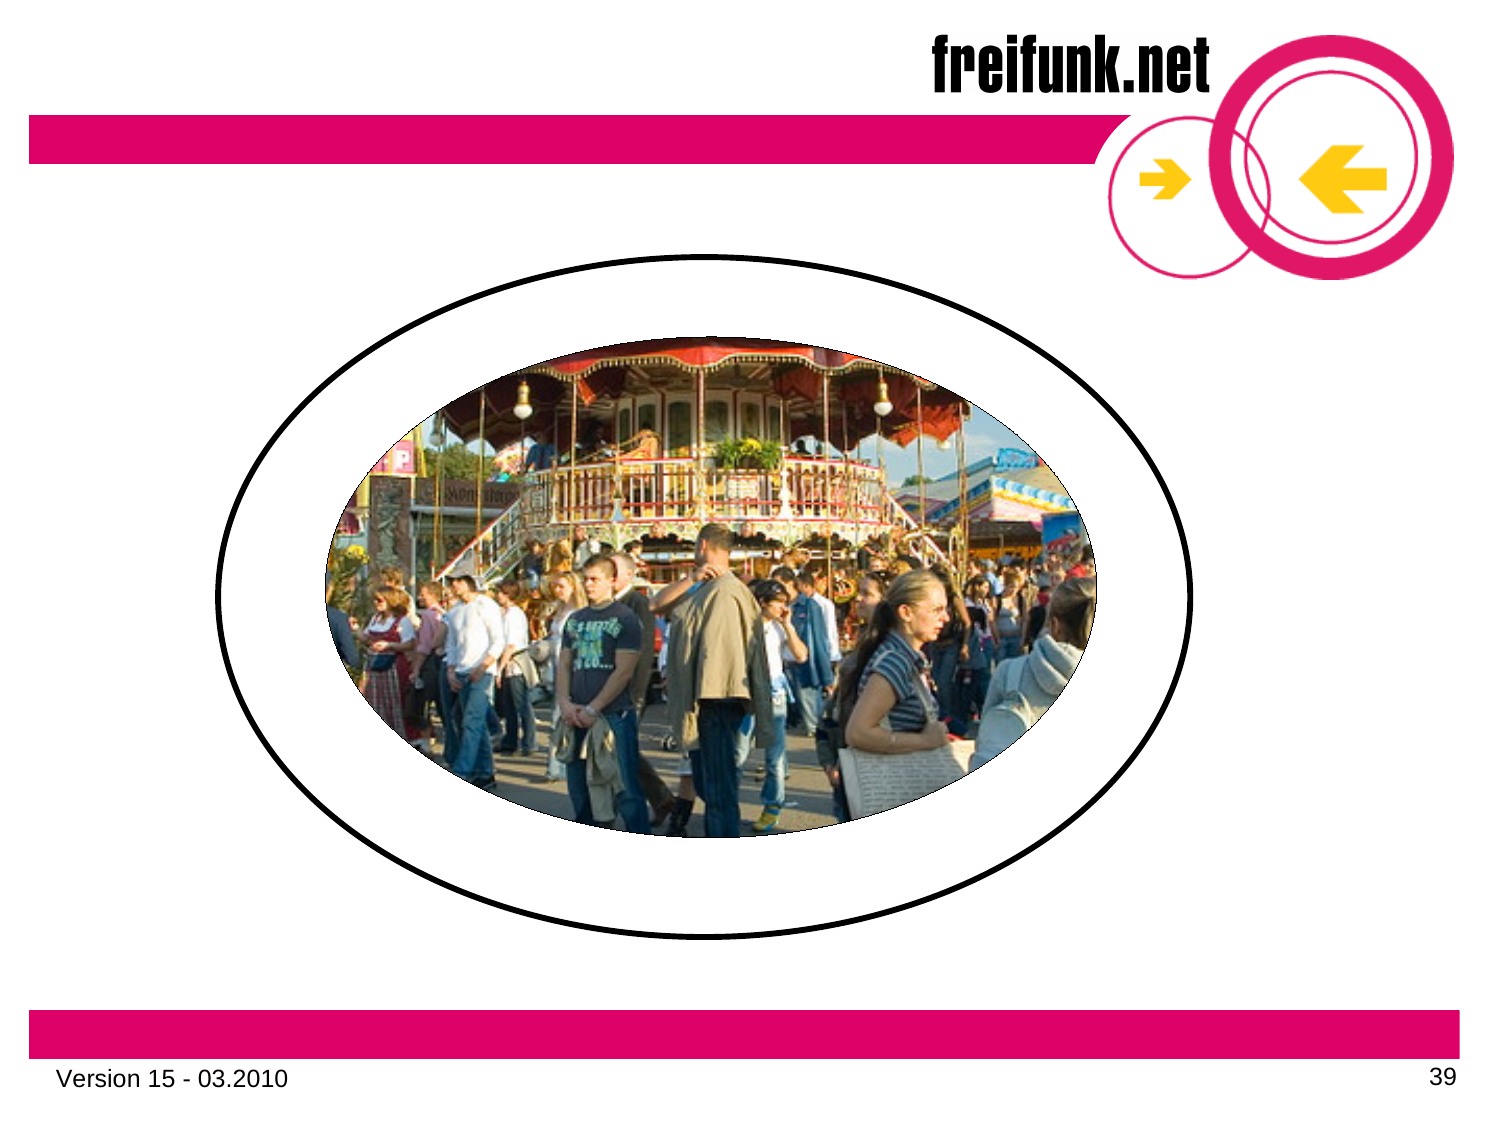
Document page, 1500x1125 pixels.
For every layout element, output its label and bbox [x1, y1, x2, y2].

picture [932, 34, 1454, 280]
text_box [325, 336, 1097, 838]
